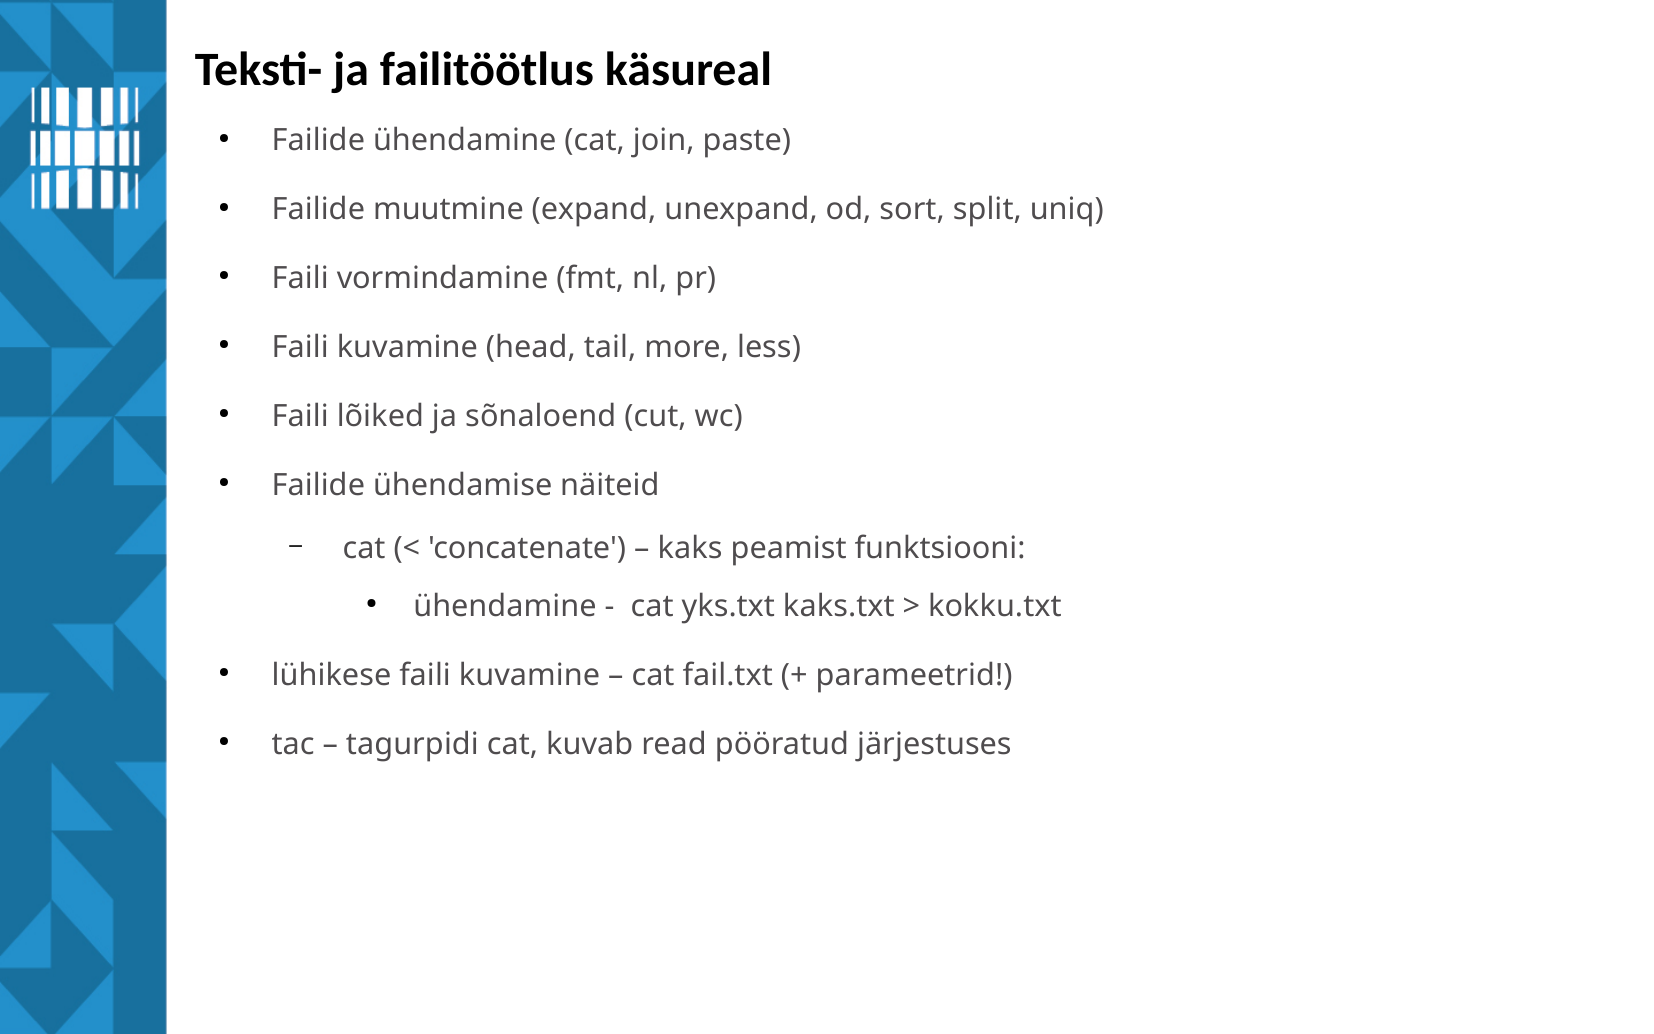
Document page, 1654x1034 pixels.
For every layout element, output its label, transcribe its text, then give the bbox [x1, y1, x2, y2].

picture [42, 108, 132, 208]
title Teksti- ja failitöötlus käsureal [194, 41, 1654, 107]
list Failide ühendamine (cat, join, paste) Failide muutmine (expand, unexpand, od, sort, split, uniq) Faili vormindamine (fmt, nl, pr) Faili kuvamine (head, tail, more, less) Faili lõiked ja sõnaloend (cut, wc) Failide ühendamise näiteid cat (< 'concatenate') – kaks peamist funktsiooni: ühendamine - cat yks.txt kaks.txt > kokku.txt lühikese faili kuvamine – cat fail.txt (+ parameetrid!) tac – tagurpidi cat, kuvab read pööratud järjestuses [200, 118, 1536, 819]
